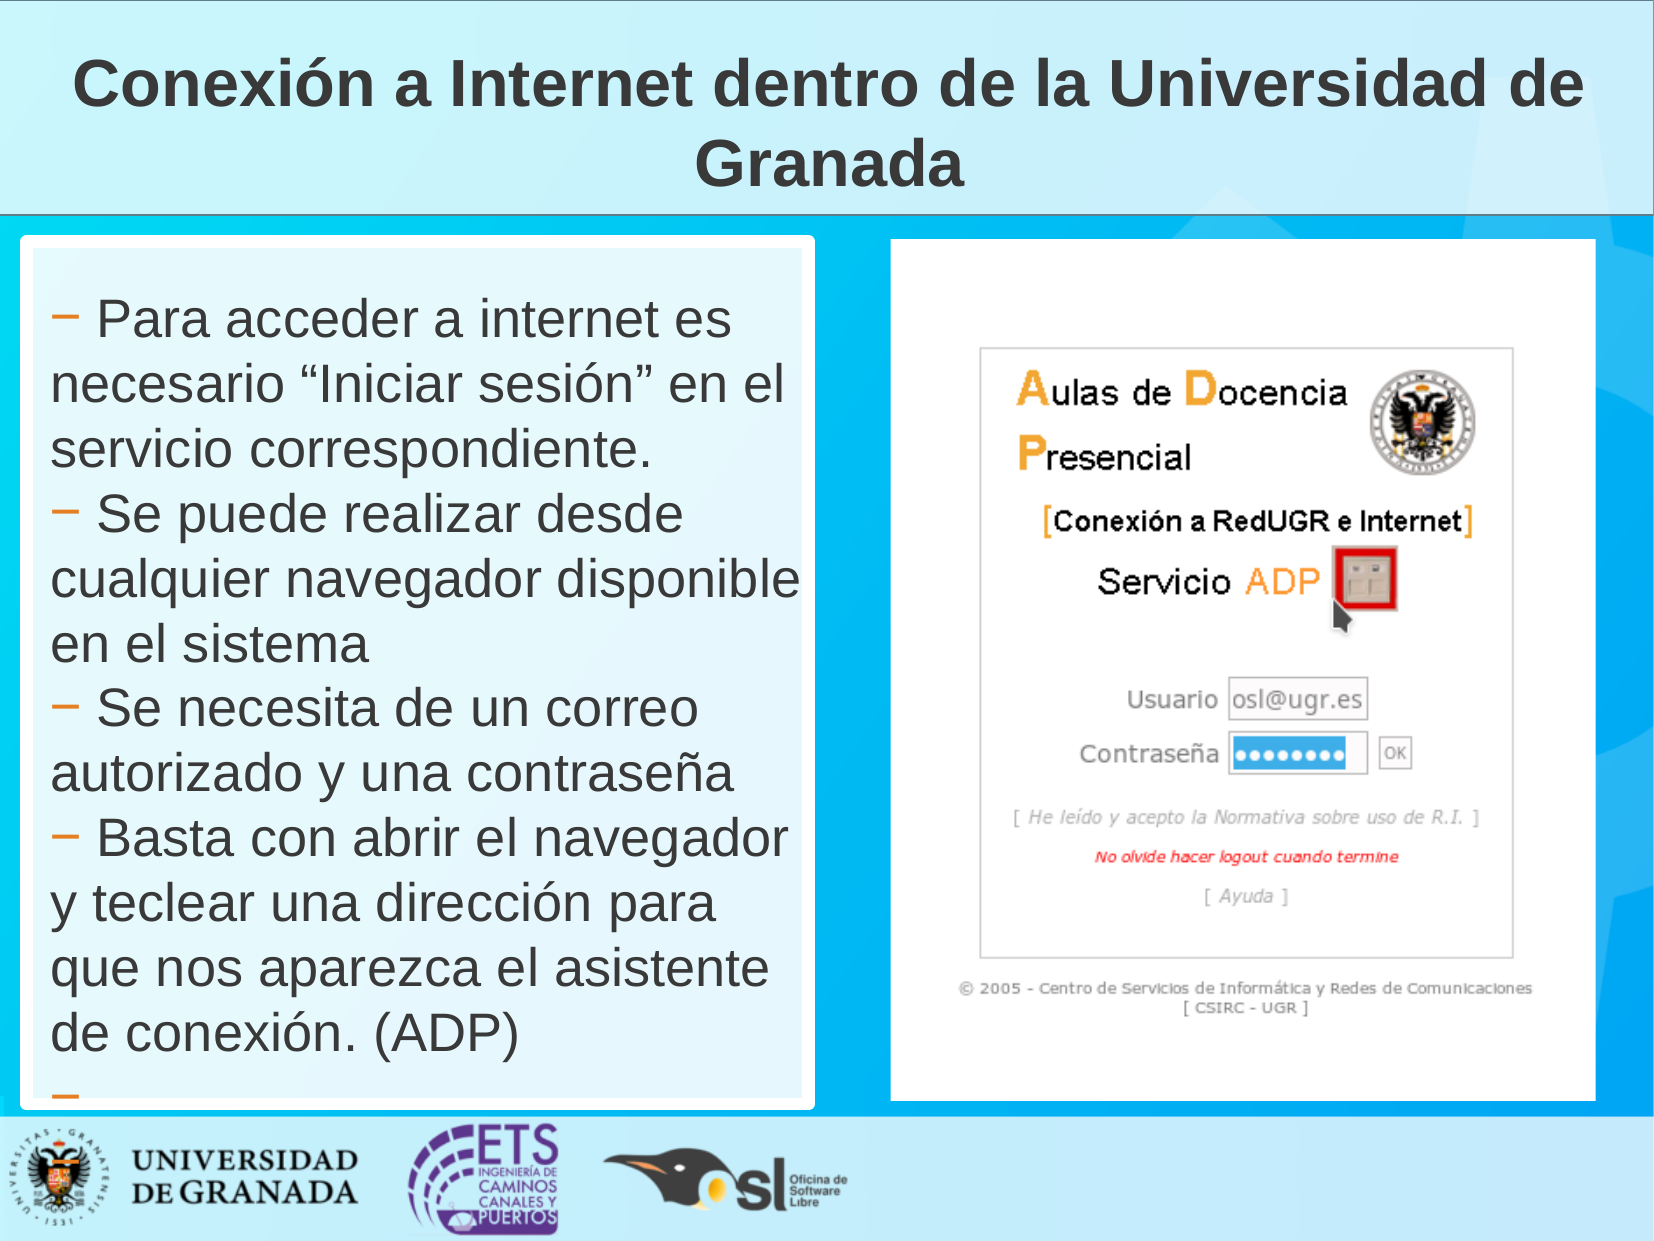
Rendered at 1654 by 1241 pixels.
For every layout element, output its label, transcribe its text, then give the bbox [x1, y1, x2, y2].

text_box Para acceder a internet es necesario “Iniciar sesión” en el servicio correspondiente. Se puede realizar desde cualquier navegador disponible en el sistema Se necesita de un correo autorizado y una contraseña Basta con abrir el navegador y teclear una dirección para que nos aparezca el asistente de conexión. (ADP) [26, 241, 809, 1105]
picture [891, 216, 1654, 1100]
picture [0, 216, 1654, 1241]
text_box Conexión a Internet dentro de la Universidad de Granada [26, 24, 1634, 216]
